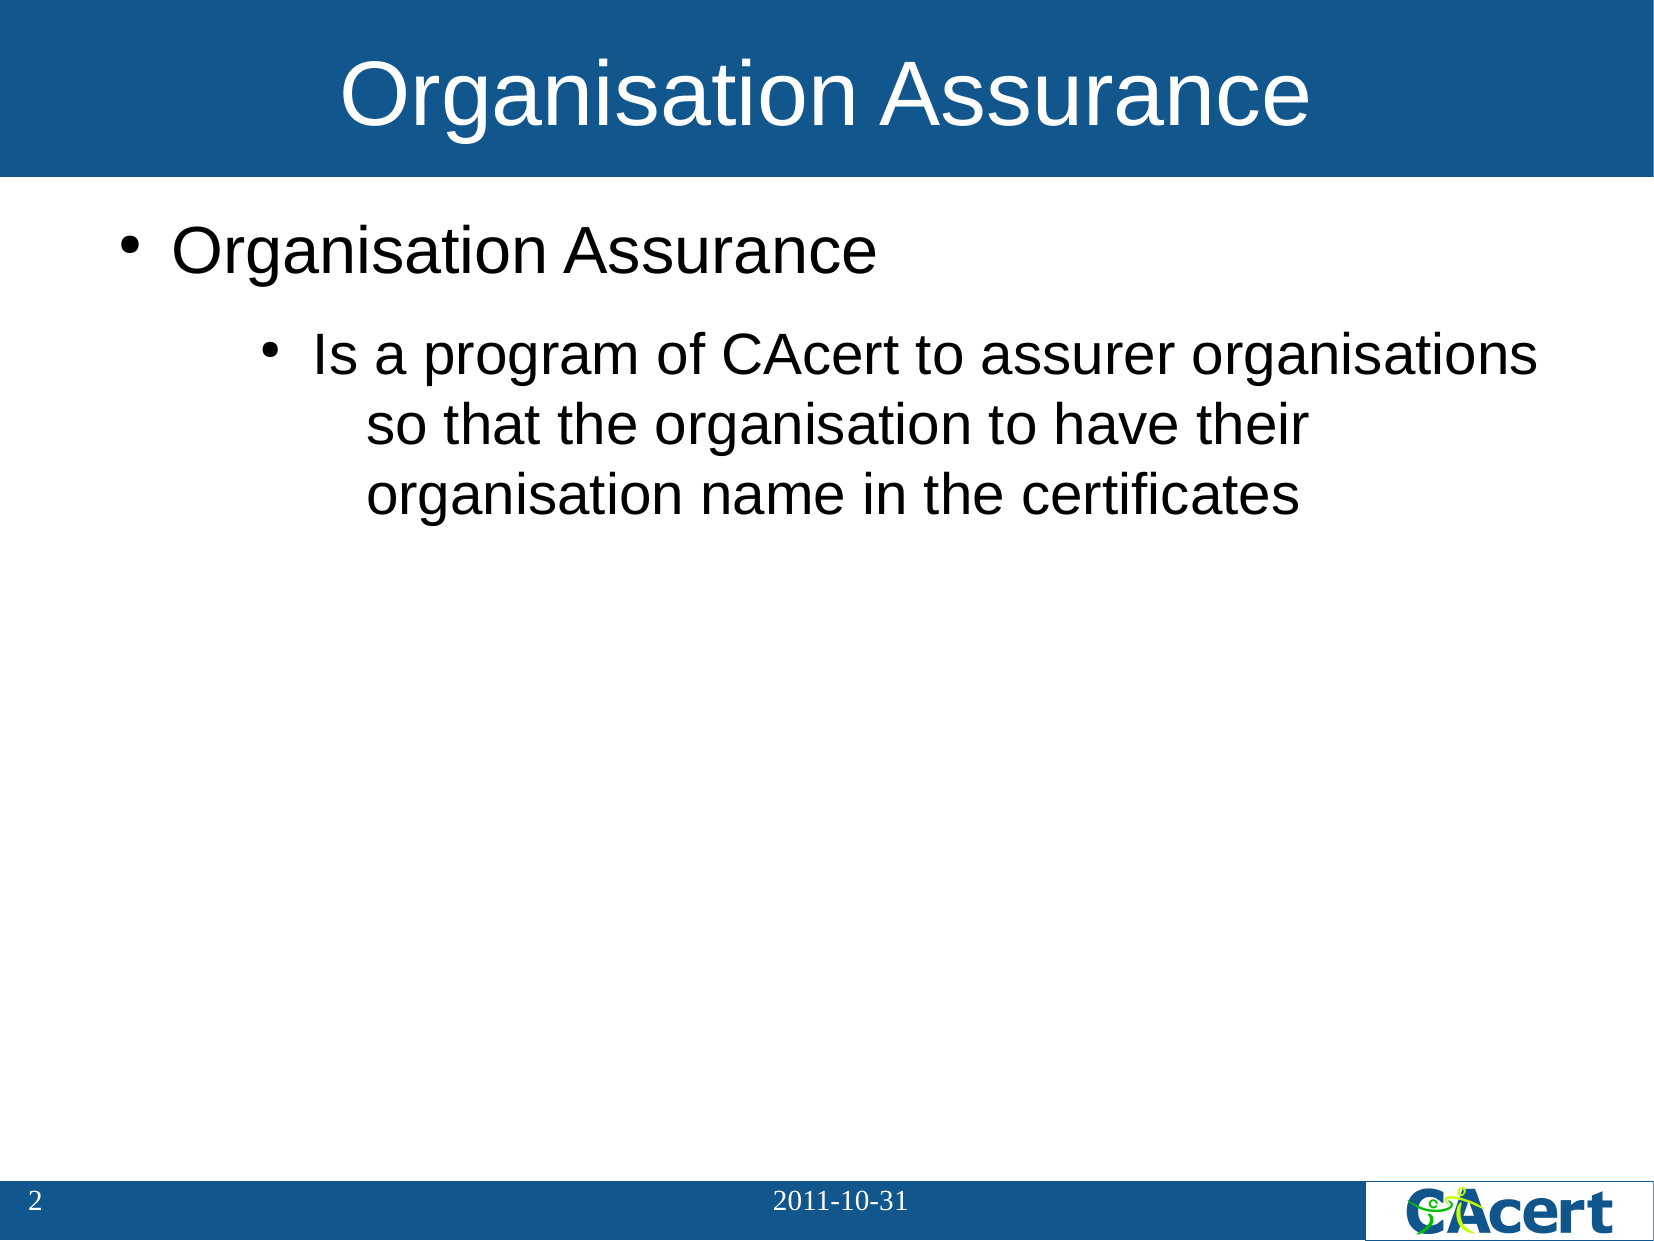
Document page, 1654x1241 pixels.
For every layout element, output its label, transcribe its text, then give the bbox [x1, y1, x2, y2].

text_box 2011-10-31 [648, 1181, 1034, 1241]
text_box <Nummer> [28, 1181, 414, 1241]
title Organisation Assurance [82, 33, 1571, 144]
list Organisation Assurance Is a program of CAcert to assurer organisations so that the organisation to have their organisation name in the certificates [82, 206, 1571, 527]
picture [1406, 1186, 1613, 1235]
